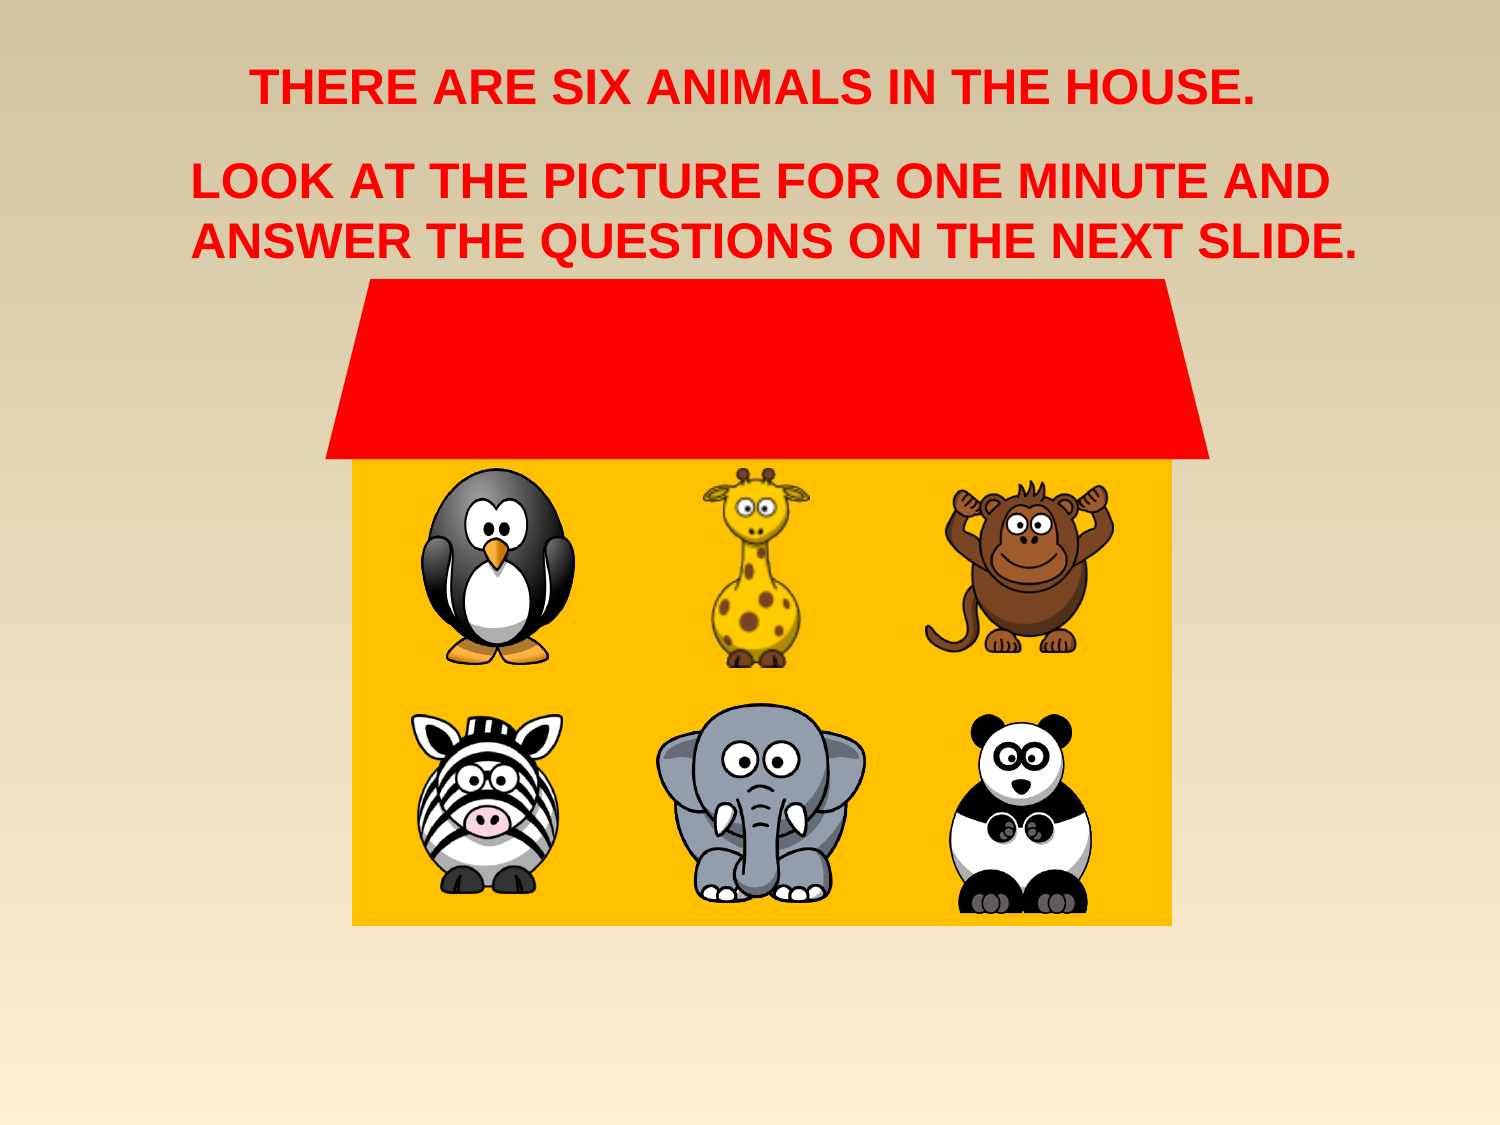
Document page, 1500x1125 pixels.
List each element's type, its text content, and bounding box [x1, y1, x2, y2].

table_header [352, 458, 625, 691]
table_header [898, 458, 1172, 691]
picture [421, 468, 575, 665]
picture [656, 703, 866, 903]
text_box [328, 281, 1208, 458]
table_cell [898, 691, 1172, 926]
picture [411, 714, 563, 895]
picture [949, 714, 1092, 915]
picture [703, 468, 810, 668]
table_cell [625, 691, 898, 926]
text_box LOOK AT THE PICTURE FOR ONE MINUTE AND ANSWER THE QUESTIONS ON THE NEXT SLIDE. [175, 140, 1442, 277]
text_box THERE ARE SIX ANIMALS IN THE HOUSE. [234, 46, 1395, 123]
table_cell [352, 691, 625, 926]
table_header [625, 458, 898, 691]
picture [925, 480, 1114, 653]
